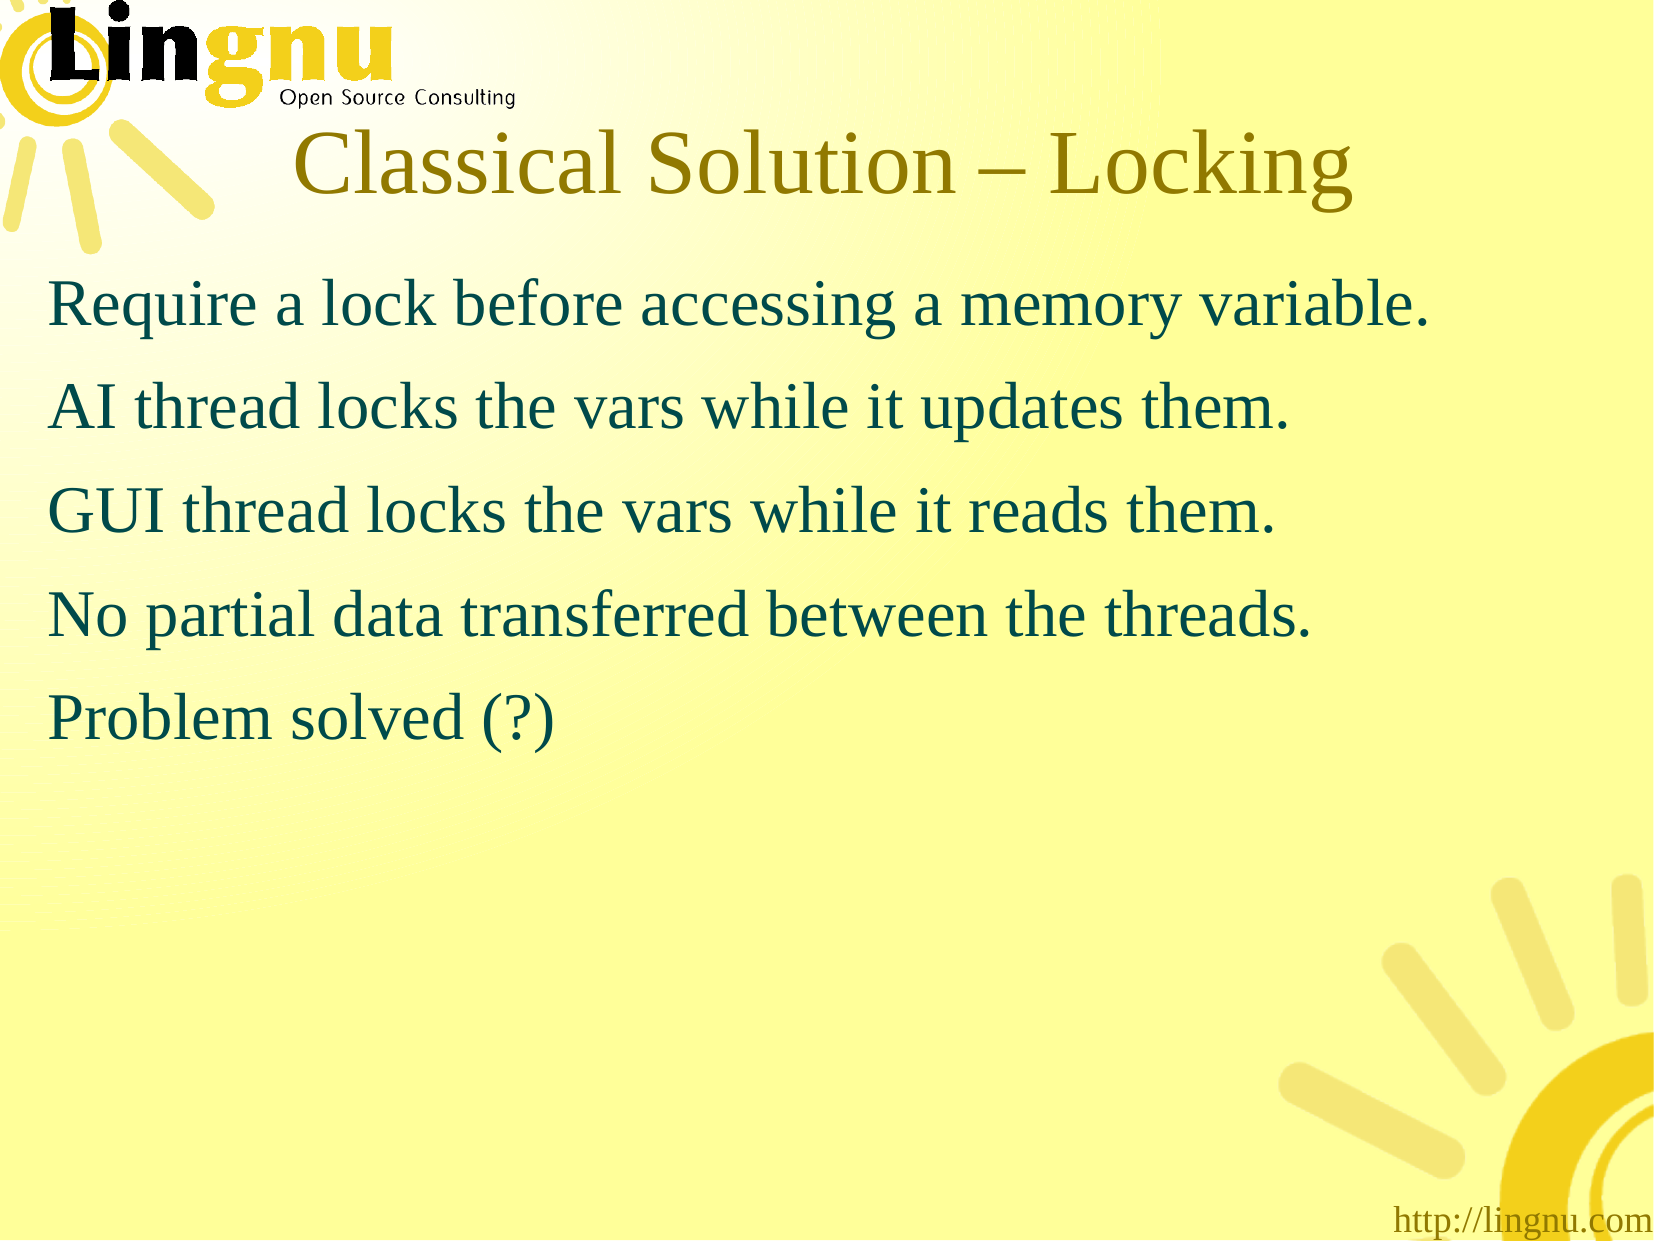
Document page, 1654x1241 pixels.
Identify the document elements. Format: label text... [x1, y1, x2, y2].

list Require a lock before accessing a memory variable. AI thread locks the vars while it updates them. GUI thread locks the vars while it reads them. No partial data transferred between the threads. Problem solved (?) [29, 265, 1625, 1211]
picture [1256, 871, 1654, 1241]
title Classical Solution – Locking [118, 58, 1531, 265]
picture [0, 0, 516, 256]
